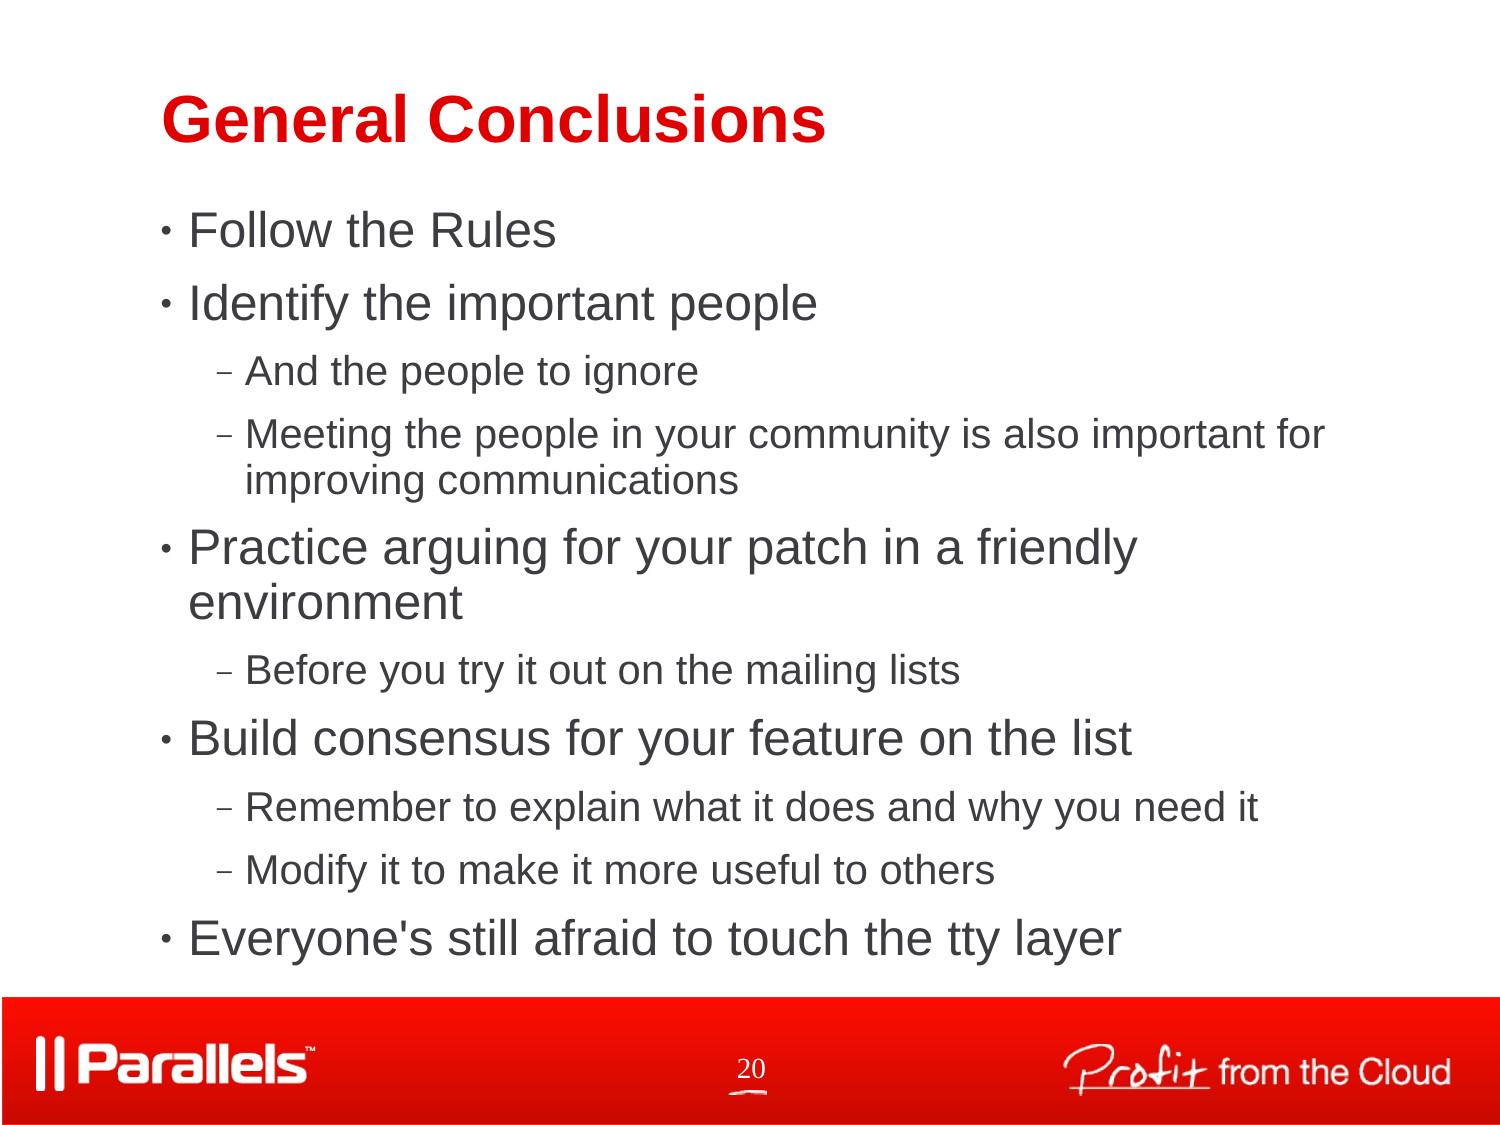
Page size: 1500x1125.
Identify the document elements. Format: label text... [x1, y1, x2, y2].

list Follow the Rules Identify the important people And the people to ignore Meeting the people in your community is also important for improving communications Practice arguing for your patch in a friendly environment Before you try it out on the mailing lists Build consensus for your feature on the list Remember to explain what it does and why you need it Modify it to make it more useful to others Everyone's still afraid to touch the tty layer [160, 203, 1401, 989]
title General Conclusions [161, 41, 1383, 203]
picture [1049, 1033, 1465, 1096]
picture [36, 1034, 318, 1091]
picture [727, 1090, 767, 1095]
